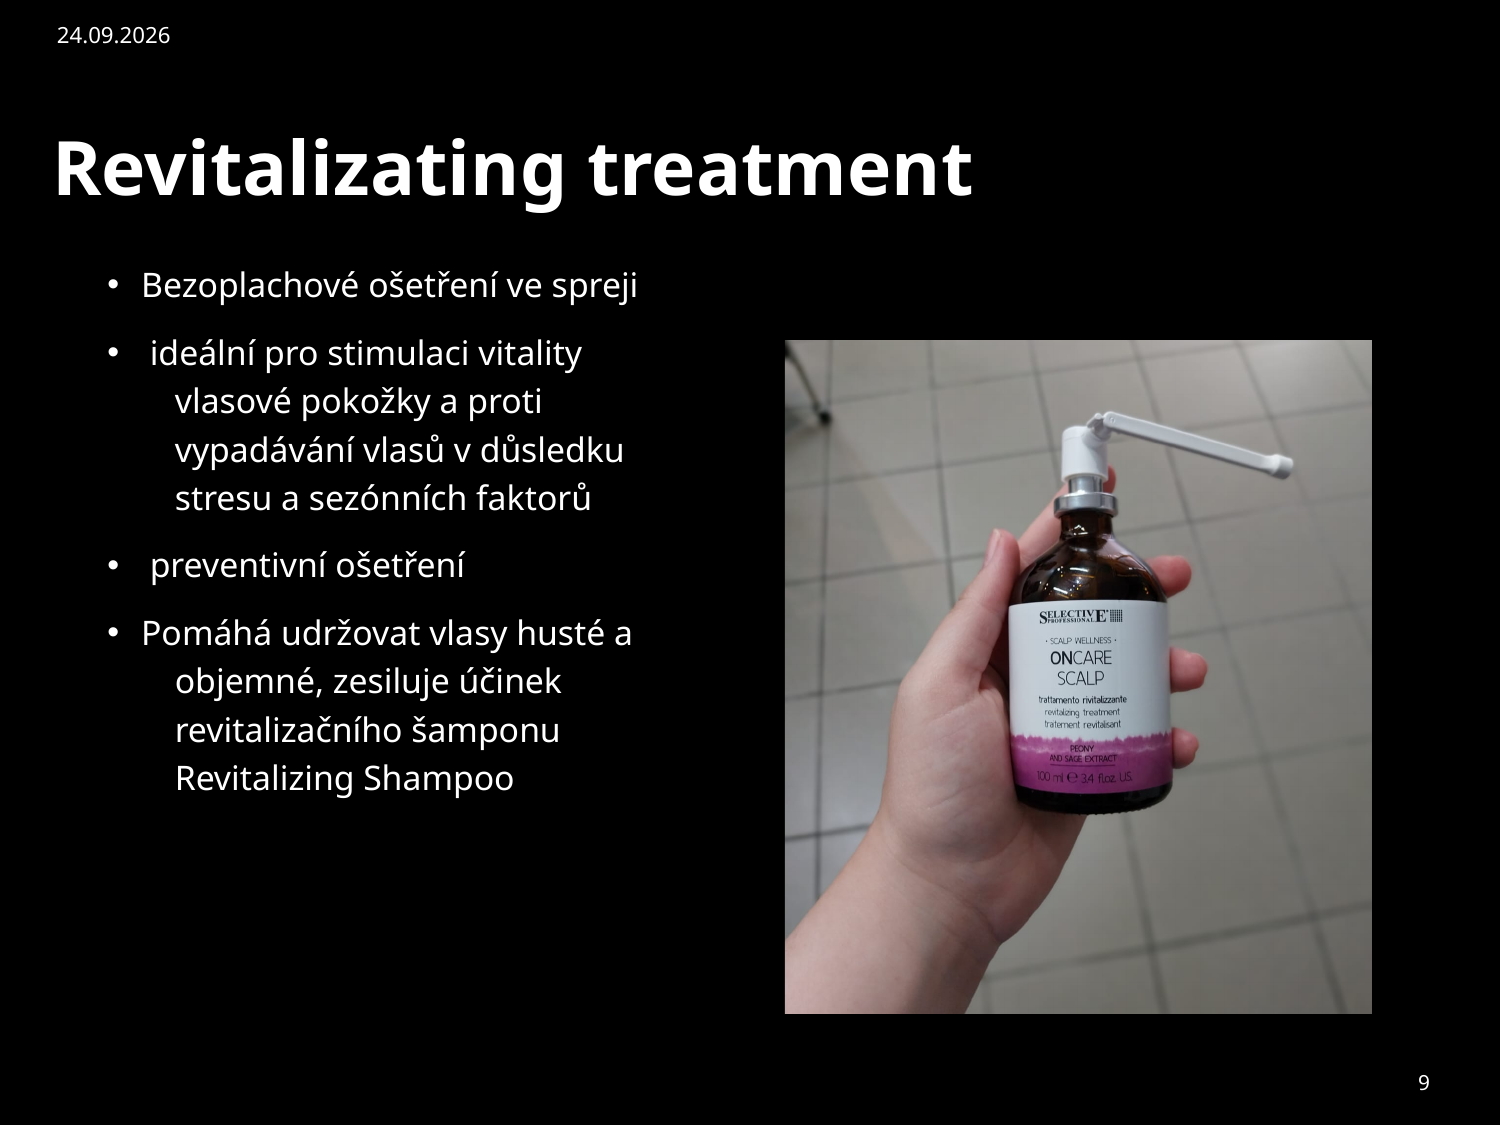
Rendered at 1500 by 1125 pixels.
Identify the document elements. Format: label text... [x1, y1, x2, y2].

list Bezoplachové ošetření ve spreji ideální pro stimulaci vitality vlasové pokožky a proti vypadávání vlasů v důsledku stresu a sezónních faktorů preventivní ošetření Pomáhá udržovat vlasy husté a objemné, zesiluje účinek revitalizačního šamponu Revitalizing Shampoo [92, 248, 655, 922]
picture [784, 340, 1372, 1014]
text_box 26.01.2026 [41, 10, 380, 63]
text_box [903, 1053, 1456, 1114]
title Revitalizating treatment [37, 123, 1372, 338]
